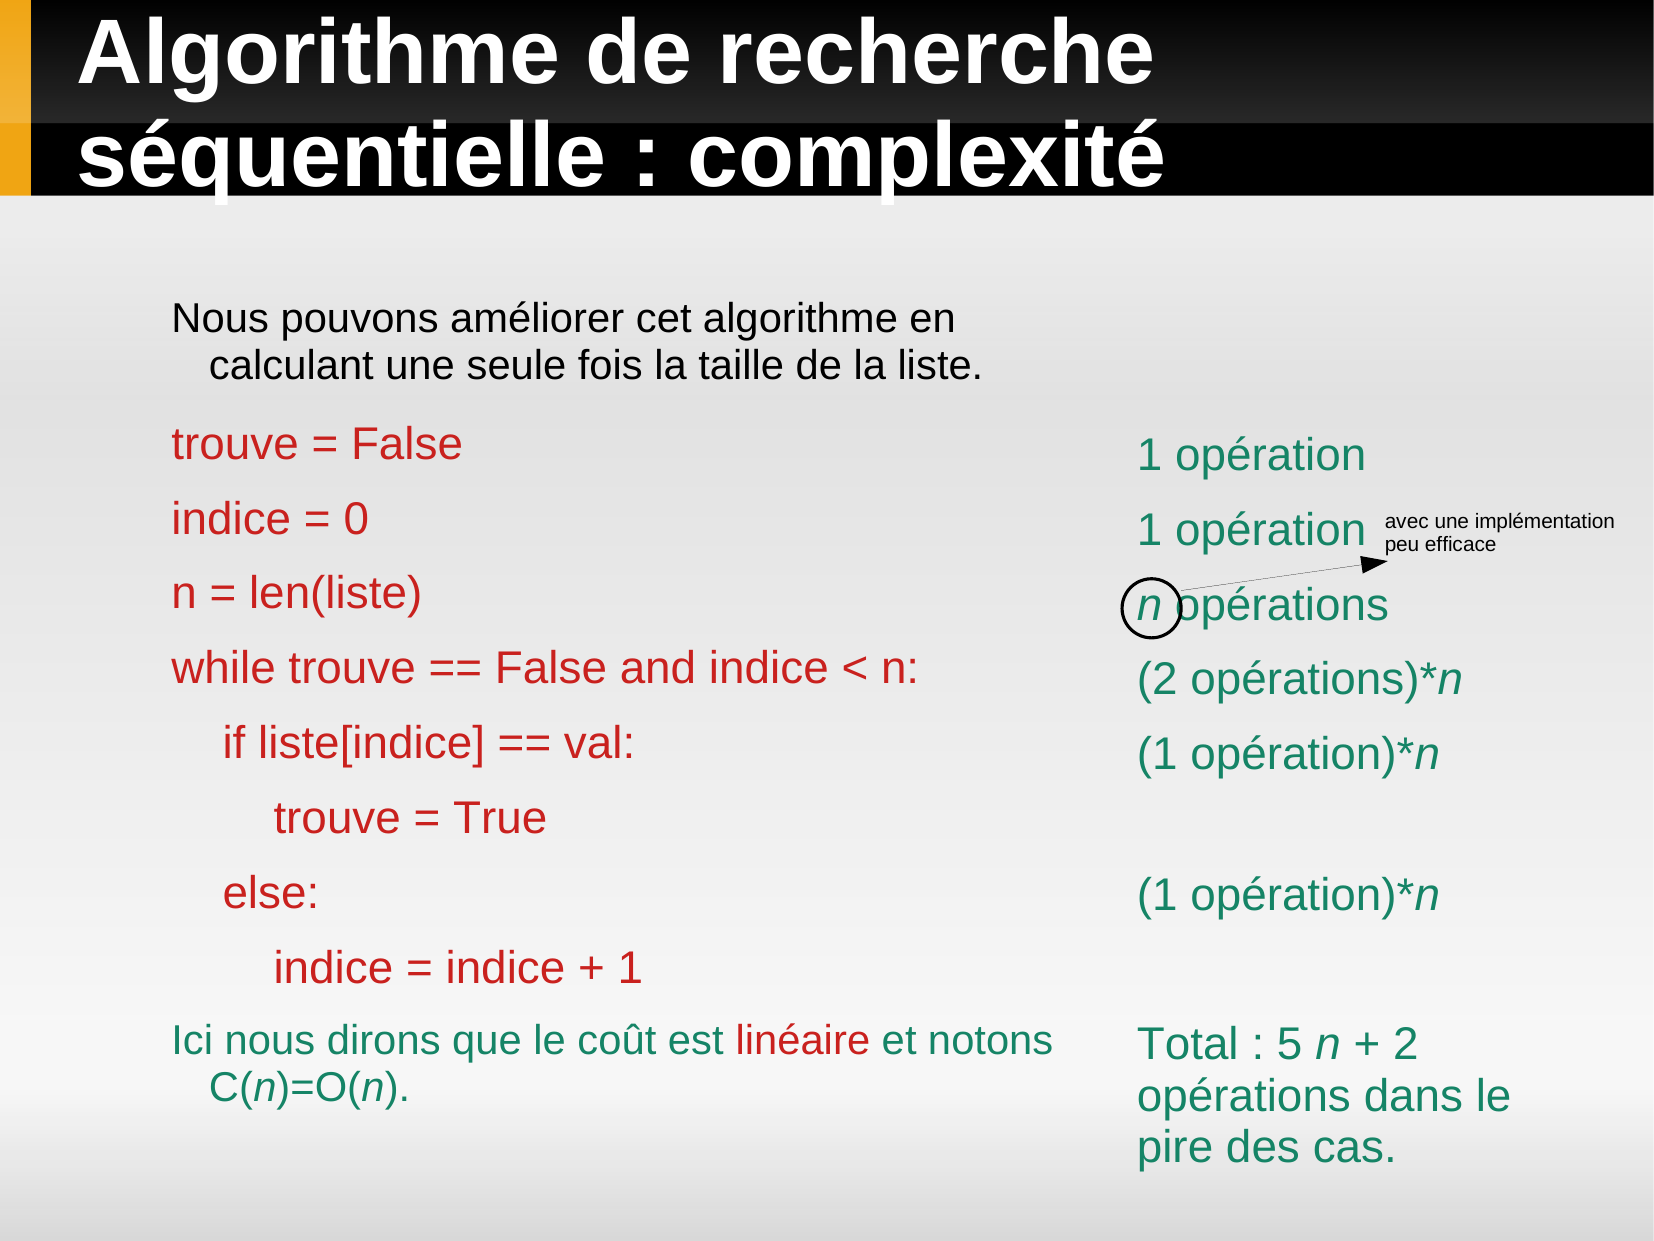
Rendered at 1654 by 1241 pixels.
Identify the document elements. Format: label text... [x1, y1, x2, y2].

text_box avec une implémentation peu efficace [1370, 501, 1636, 564]
text_box 1 opération 1 opération n opérations (2 opérations)*n (1 opération)*n (1 opération)*n Total : 5 n + 2 opérations dans le pire des cas. [1124, 581, 1179, 636]
list Nous pouvons améliorer cet algorithme en calculant une seule fois la taille de la liste. trouve = False indice = 0 n = len(liste) while trouve == False and indice < n: if liste[indice] == val: trouve = True else: indice = indice + 1 Ici nous dirons que le coût est linéaire et notons C(n)=O(n). [59, 295, 1123, 1152]
picture [0, 0, 1654, 1241]
text_box 1 opération 1 opération n opérations (2 opérations)*n (1 opération)*n (1 opération)*n Total : 5 n + 2 opérations dans le pire des cas. [1122, 295, 1595, 1241]
title Algorithme de recherche séquentielle : complexité [76, 0, 1565, 208]
